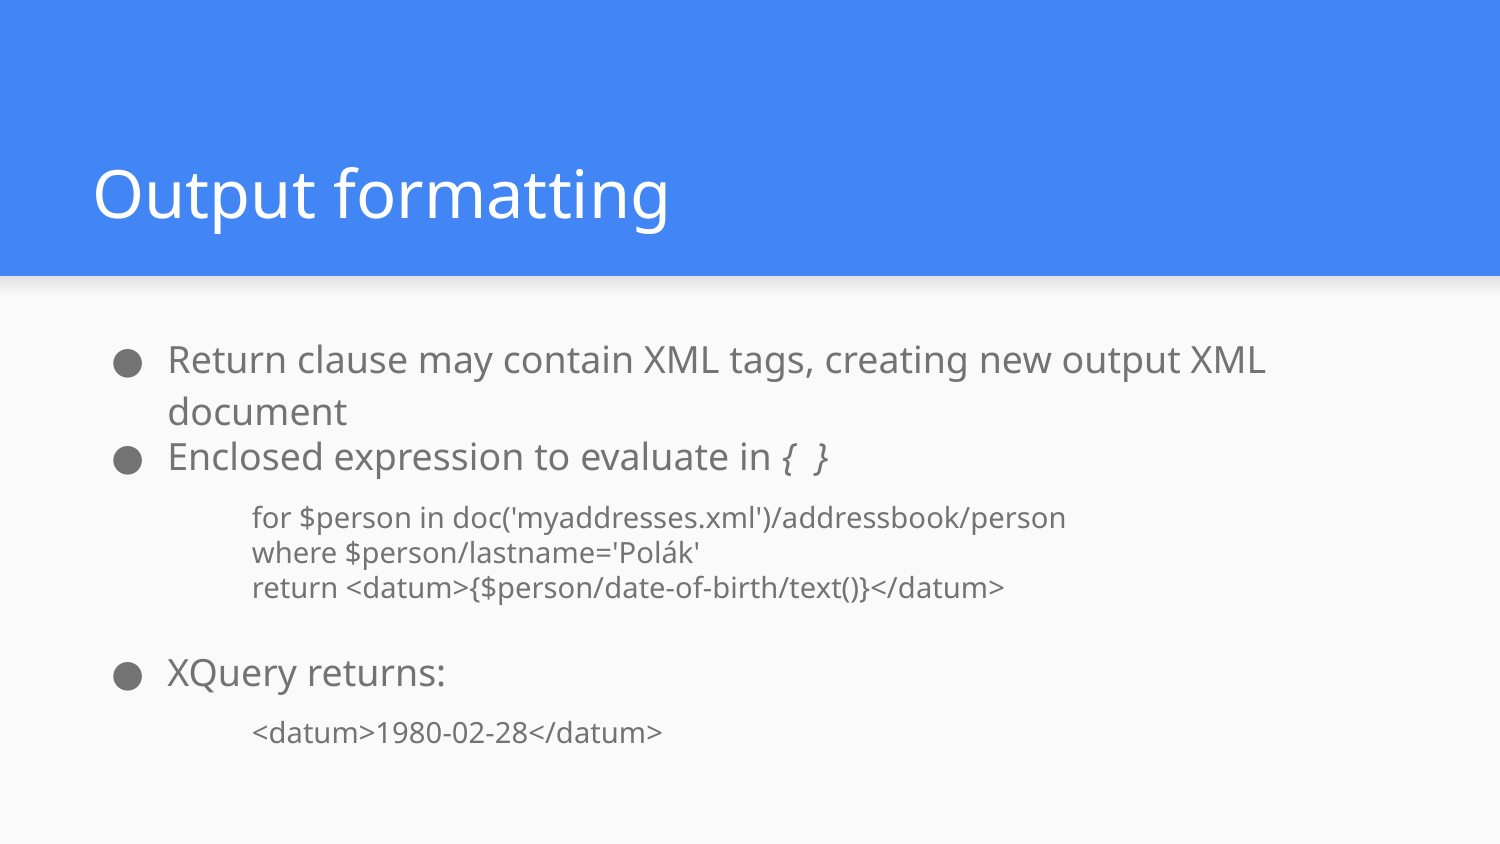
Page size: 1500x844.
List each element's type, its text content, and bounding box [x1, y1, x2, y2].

title Output formatting [77, 121, 1427, 248]
list Return clause may contain XML tags, creating new output XML document Enclosed expression to evaluate in { } for $person in doc('myaddresses.xml')/addressbook/person where $person/lastname='Polák' return <datum>{$person/date-of-birth/text()}</datum> XQuery returns: <datum>1980-02-28</datum> [77, 314, 1427, 760]
